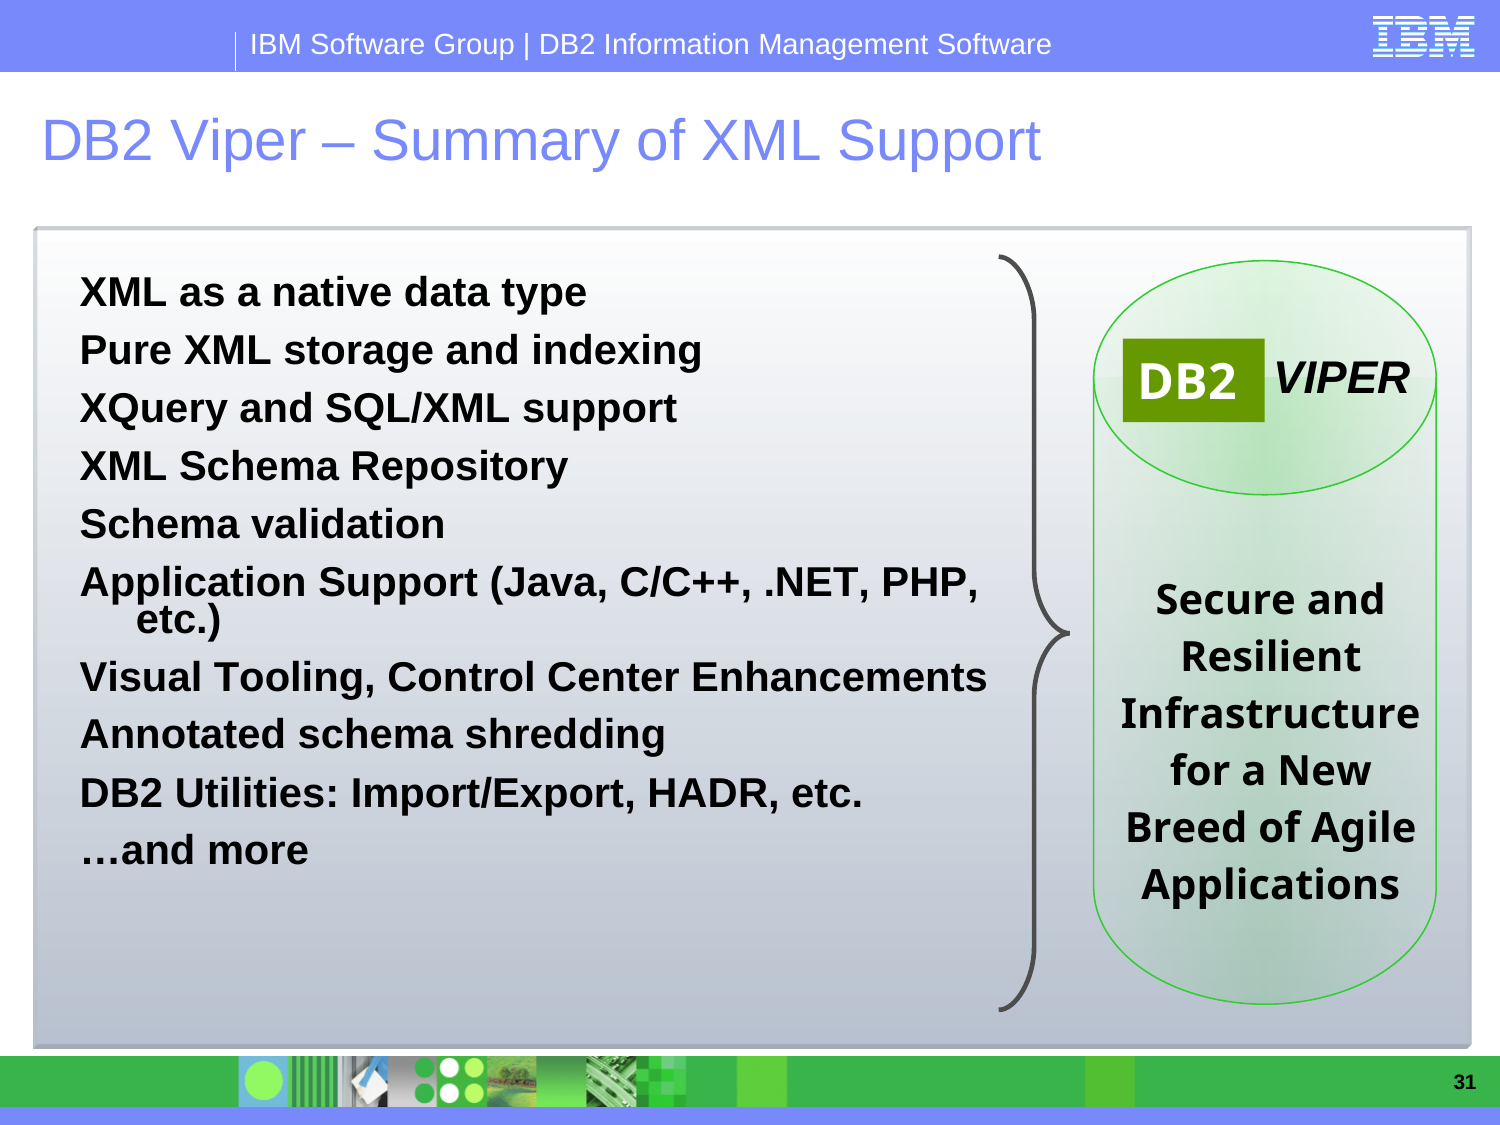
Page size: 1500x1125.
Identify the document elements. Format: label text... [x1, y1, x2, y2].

text_box DB2 [1122, 338, 1265, 423]
picture [0, 1056, 1500, 1107]
text_box Secure and Resilient Infrastructure for a New Breed of Agile Applications [1093, 561, 1449, 920]
text_box VIPER [1256, 344, 1428, 411]
list XML as a native data type Pure XML storage and indexing XQuery and SQL/XML support XML Schema Repository Schema validation Application Support (Java, C/C++, .NET, PHP, etc.) Visual Tooling, Control Center Enhancements Annotated schema shredding DB2 Utilities: Import/Export, HADR, etc. …and more [64, 268, 1033, 990]
text_box [1093, 260, 1437, 561]
title DB2 Viper – Summary of XML Support [26, 104, 1416, 183]
text_box [1100, 920, 1430, 1005]
